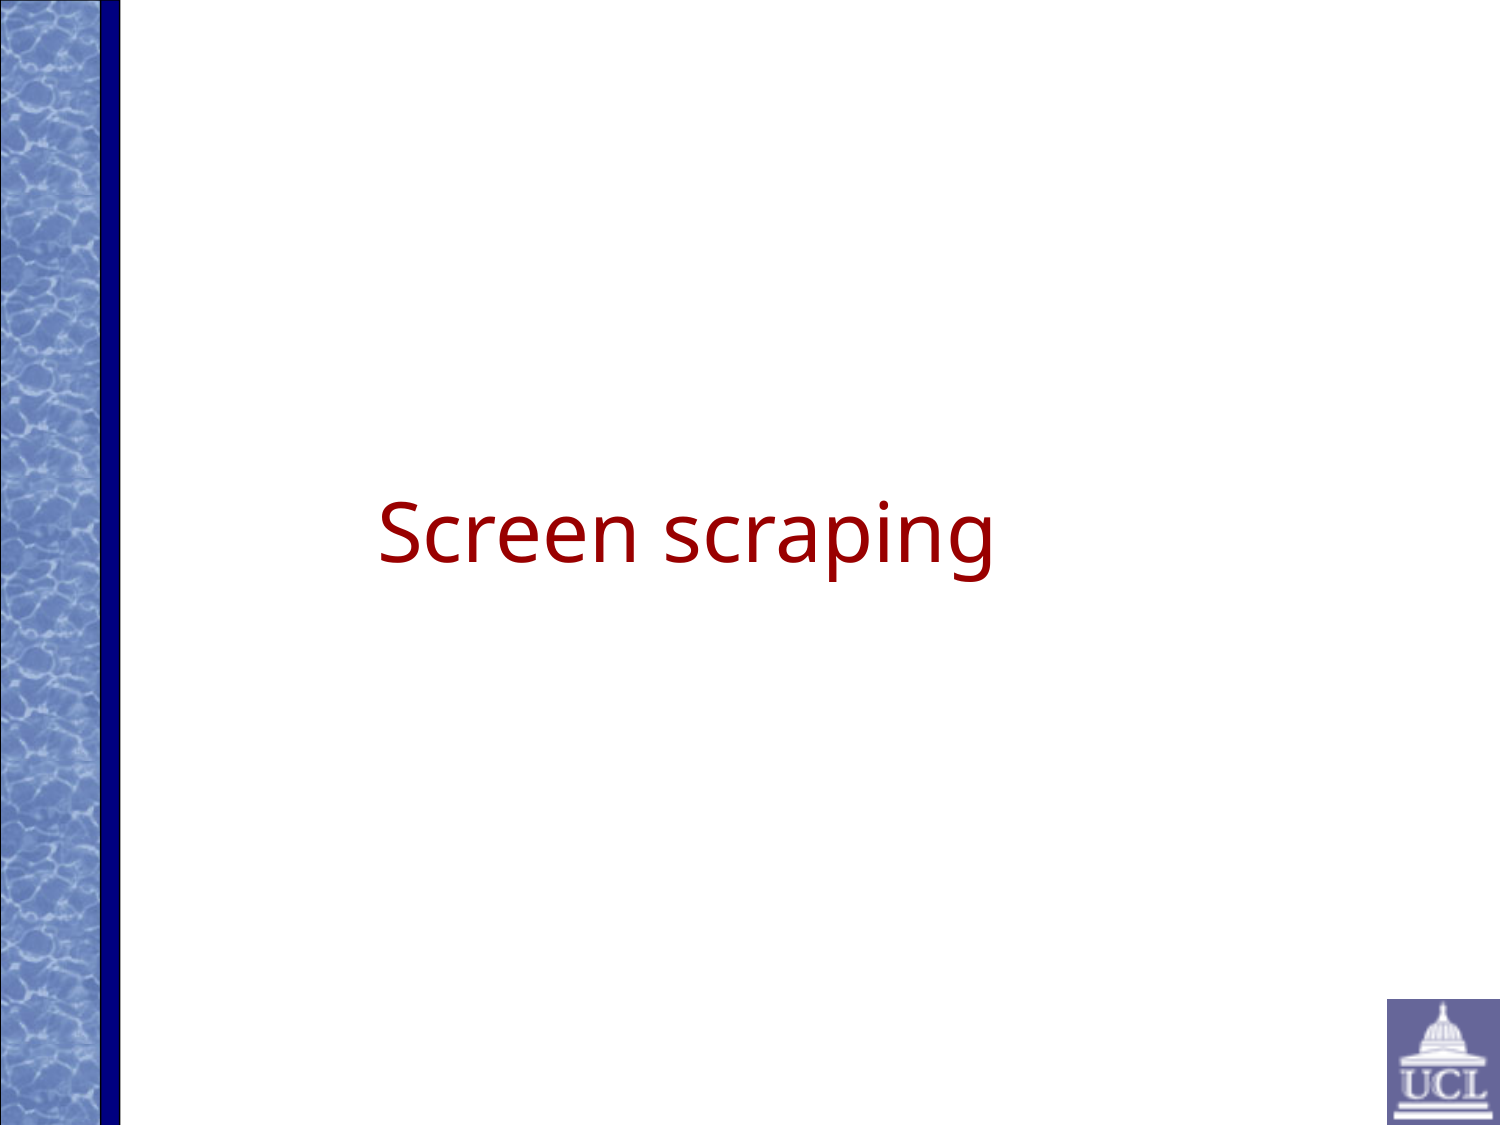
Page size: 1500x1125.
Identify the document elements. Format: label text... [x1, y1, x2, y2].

picture [1387, 999, 1500, 1125]
picture [1, 1, 99, 1125]
title Screen scraping [362, 399, 1263, 588]
